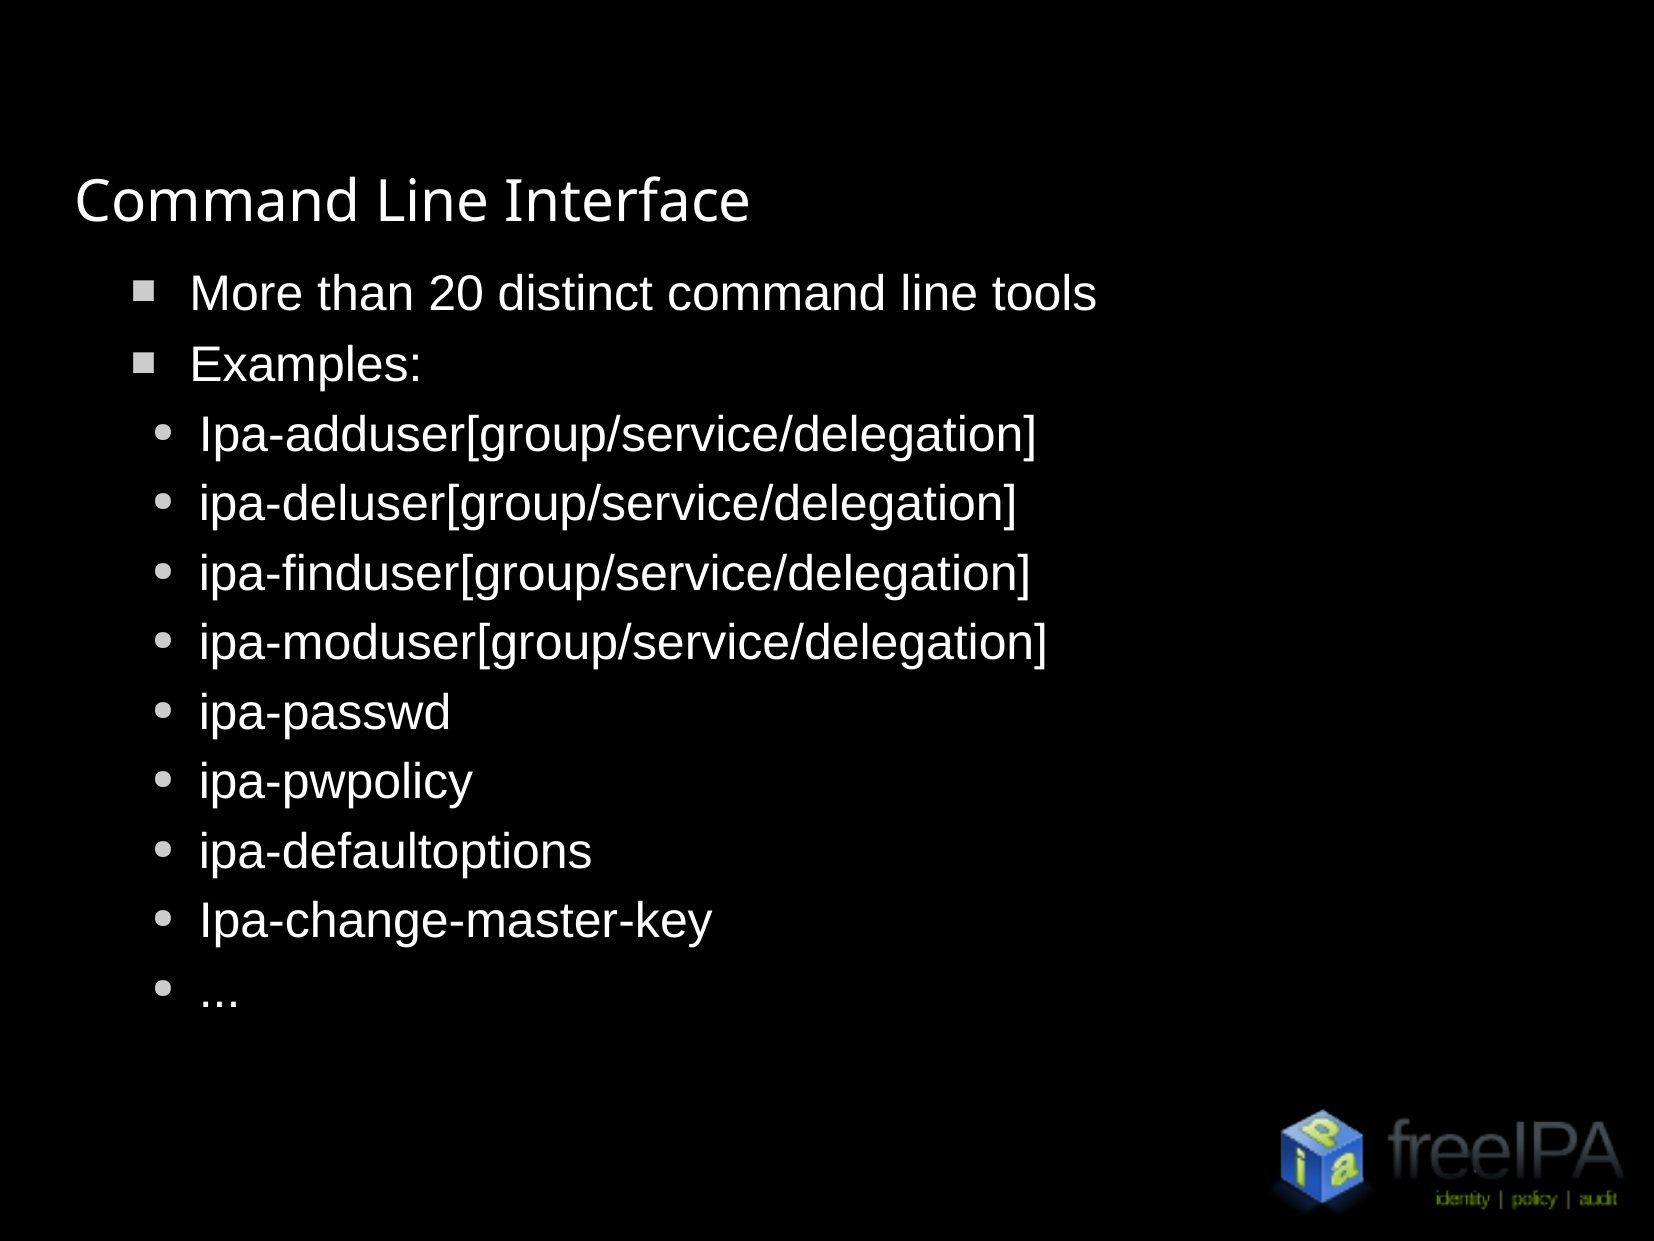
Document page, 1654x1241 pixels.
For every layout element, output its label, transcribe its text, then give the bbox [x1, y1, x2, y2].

title Command Line Interface [74, 95, 1506, 303]
picture [1269, 1105, 1634, 1220]
list More than 20 distinct command line tools Examples: Ipa-adduser[group/service/delegation] ipa-deluser[group/service/delegation] ipa-finduser[group/service/delegation] ipa-moduser[group/service/delegation] ipa-passwd ipa-pwpolicy ipa-defaultoptions Ipa-change-master-key ... [77, 264, 1500, 1018]
